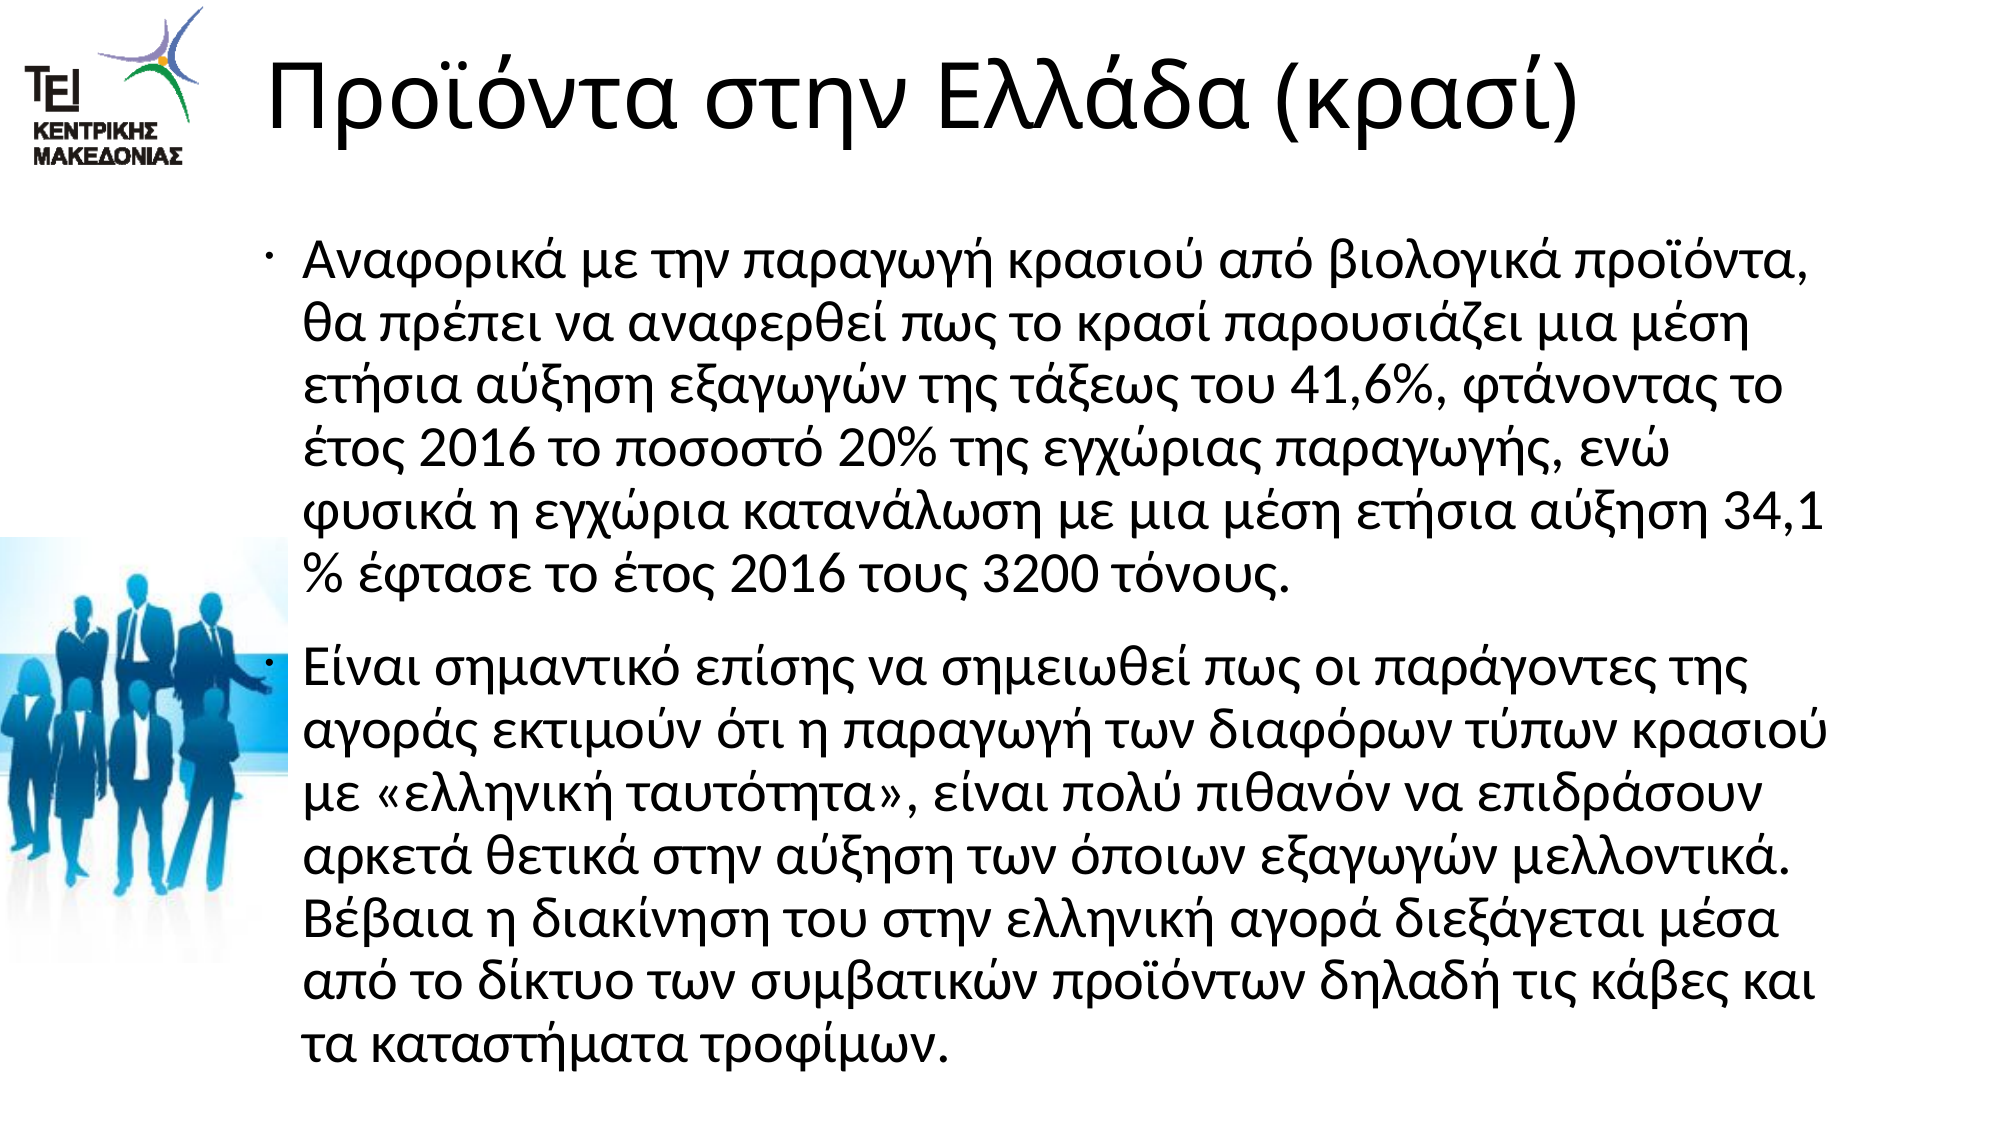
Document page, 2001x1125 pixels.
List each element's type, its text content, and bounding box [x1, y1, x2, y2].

picture [0, 537, 249, 963]
title Προϊόντα στην Ελλάδα (κρασί) [249, 41, 1863, 192]
picture [0, 0, 135, 169]
list Αναφορικά με την παραγωγή κρασιού από βιολογικά προϊόντα, θα πρέπει να αναφερθεί πως το κρασί παρουσιάζει μια μέση ετήσια αύξηση εξαγωγών της τάξεως του 41,6%, φτάνοντας το έτος 2016 το ποσοστό 20% της εγχώριας παραγωγής, ενώ φυσικά η εγχώρια κατανάλωση με μια μέση ετήσια αύξηση 34,1 % έφτασε το έτος 2016 τους 3200 τόνους. Είναι σημαντικό επίσης να σημειωθεί πως οι παράγοντες της αγοράς εκτιμούν ότι η παραγωγή των διαφόρων τύπων κρασιού με «ελληνική ταυτότητα», είναι πολύ πιθανόν να επιδράσουν αρκετά θετικά στην αύξηση των όποιων εξαγωγών μελλοντικά. Βέβαια η διακίνηση του στην ελληνική αγορά διεξάγεται μέσα από το δίκτυο των συμβατικών προϊόντων δηλαδή τις κάβες και τα καταστήματα τροφίμων. [249, 220, 1863, 994]
